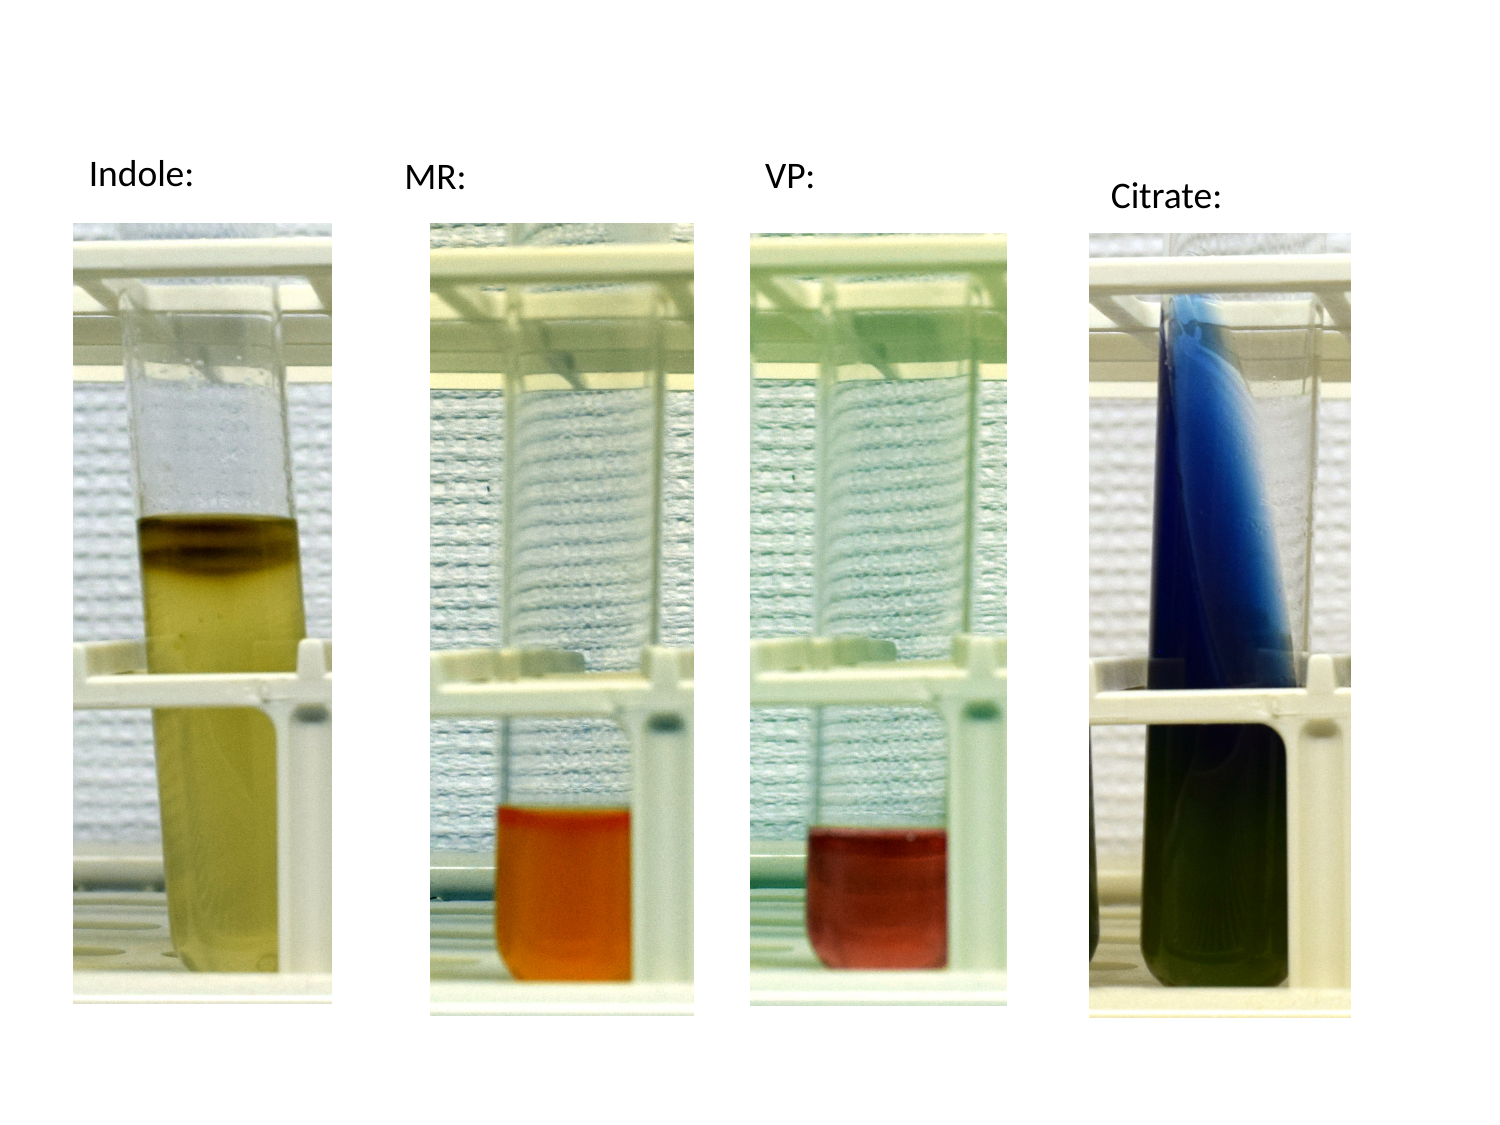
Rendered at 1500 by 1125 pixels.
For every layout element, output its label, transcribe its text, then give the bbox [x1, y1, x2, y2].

text_box Citrate: [1095, 163, 1240, 224]
picture [1089, 233, 1351, 1018]
picture [750, 233, 1007, 1006]
picture [430, 223, 694, 1016]
text_box Indole: [73, 141, 212, 202]
text_box VP: [750, 143, 832, 205]
picture [73, 223, 332, 1004]
text_box MR: [389, 144, 483, 205]
